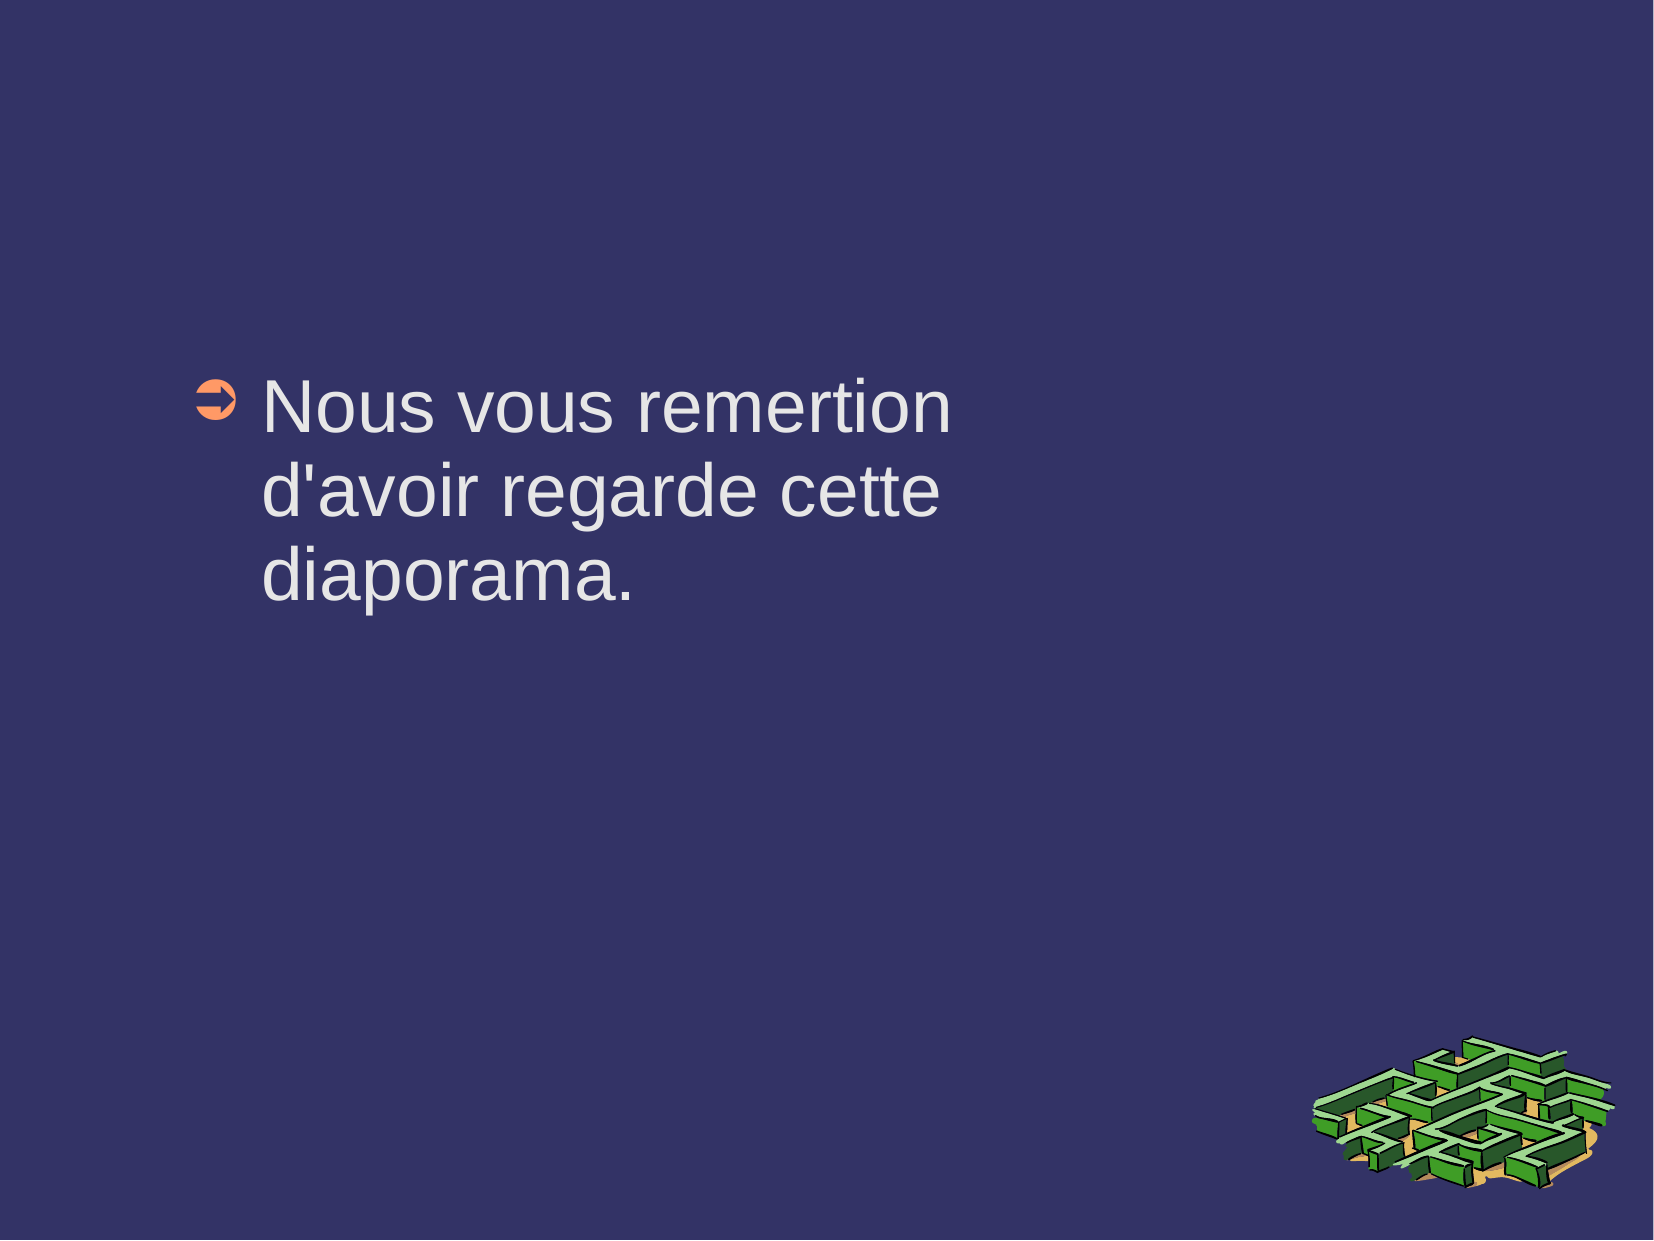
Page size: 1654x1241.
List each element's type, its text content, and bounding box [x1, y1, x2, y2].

list Nous vous remertion d'avoir regarde cette diaporama. [178, 364, 1570, 1184]
